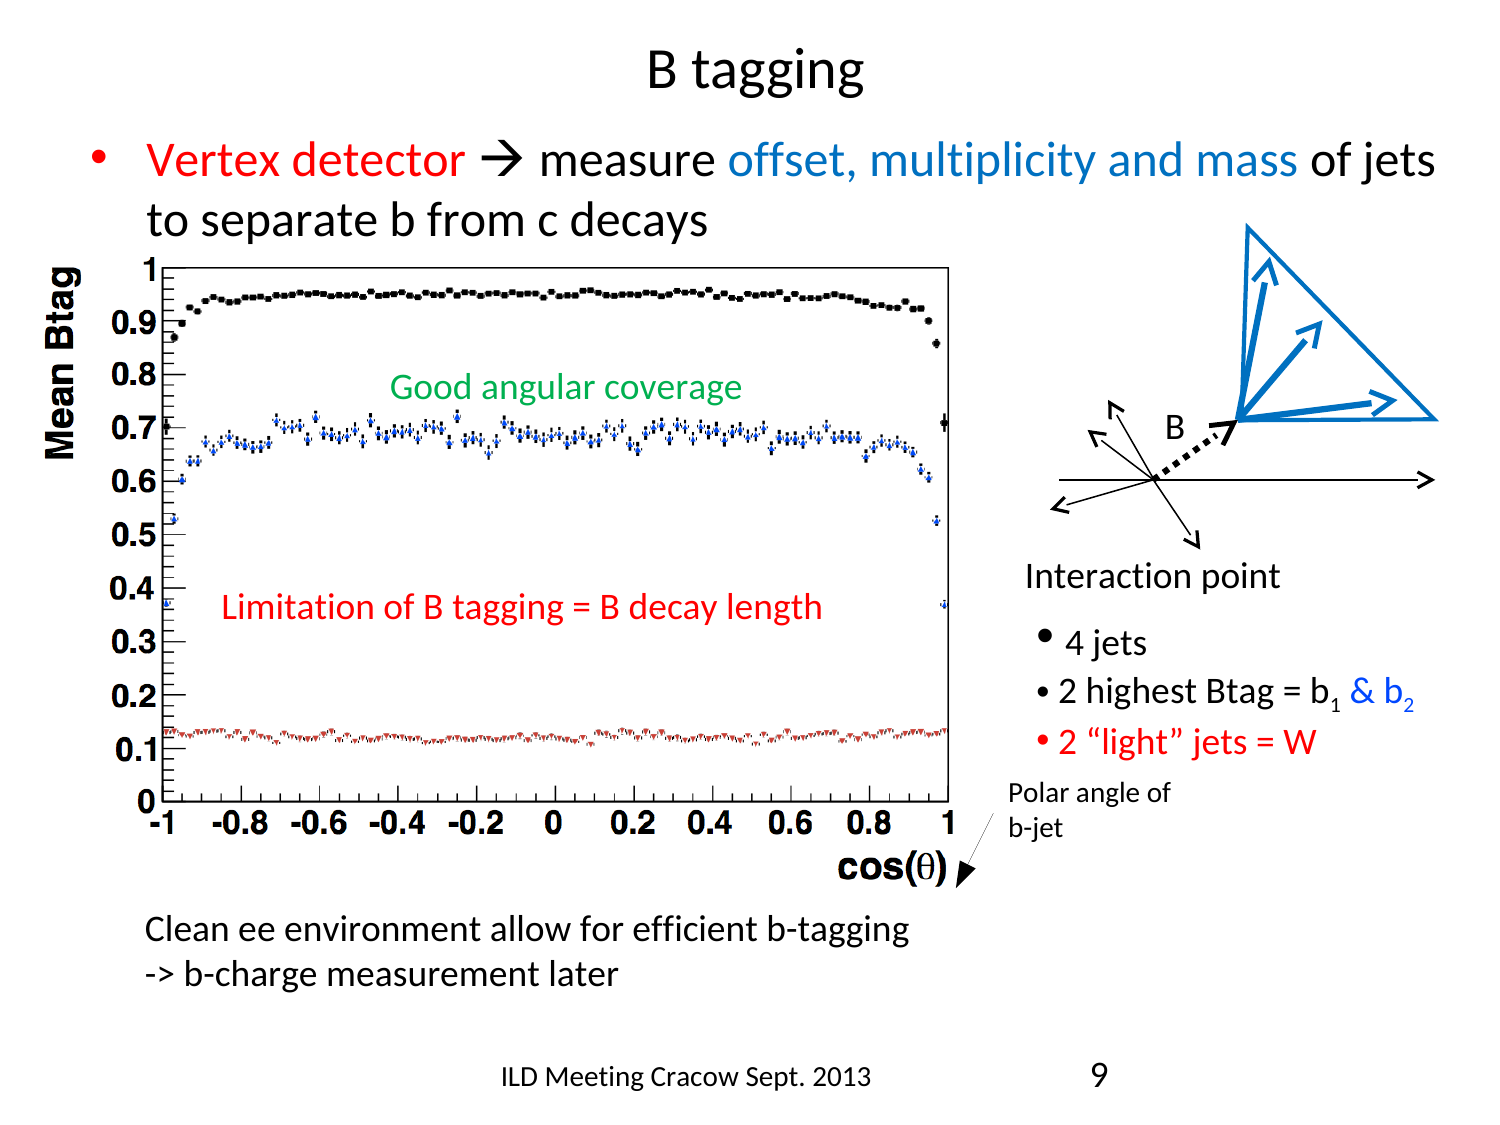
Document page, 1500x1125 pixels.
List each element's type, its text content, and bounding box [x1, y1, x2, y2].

text_box Interaction point [1009, 543, 1329, 604]
picture [17, 198, 1051, 900]
list Vertex detector  measure offset, multiplicity and mass of jets to separate b from c decays [75, 118, 1459, 297]
text_box 4 jets 2 highest Btag = b1 & b2 2 “light” jets = W [1021, 597, 1471, 770]
text_box Clean ee environment allow for efficient b-tagging -> b-charge measurement later [130, 896, 933, 1047]
list Vertex detector  measure offset, multiplicity and mass of jets to separate b from c decays [1248, 235, 1311, 297]
text_box B [1150, 394, 1201, 456]
text_box Polar angle of b-jet [993, 765, 1193, 851]
text_box Good angular coverage [375, 354, 759, 415]
title B tagging [80, 4, 1431, 126]
text_box Limitation of B tagging = B decay length [206, 574, 928, 635]
